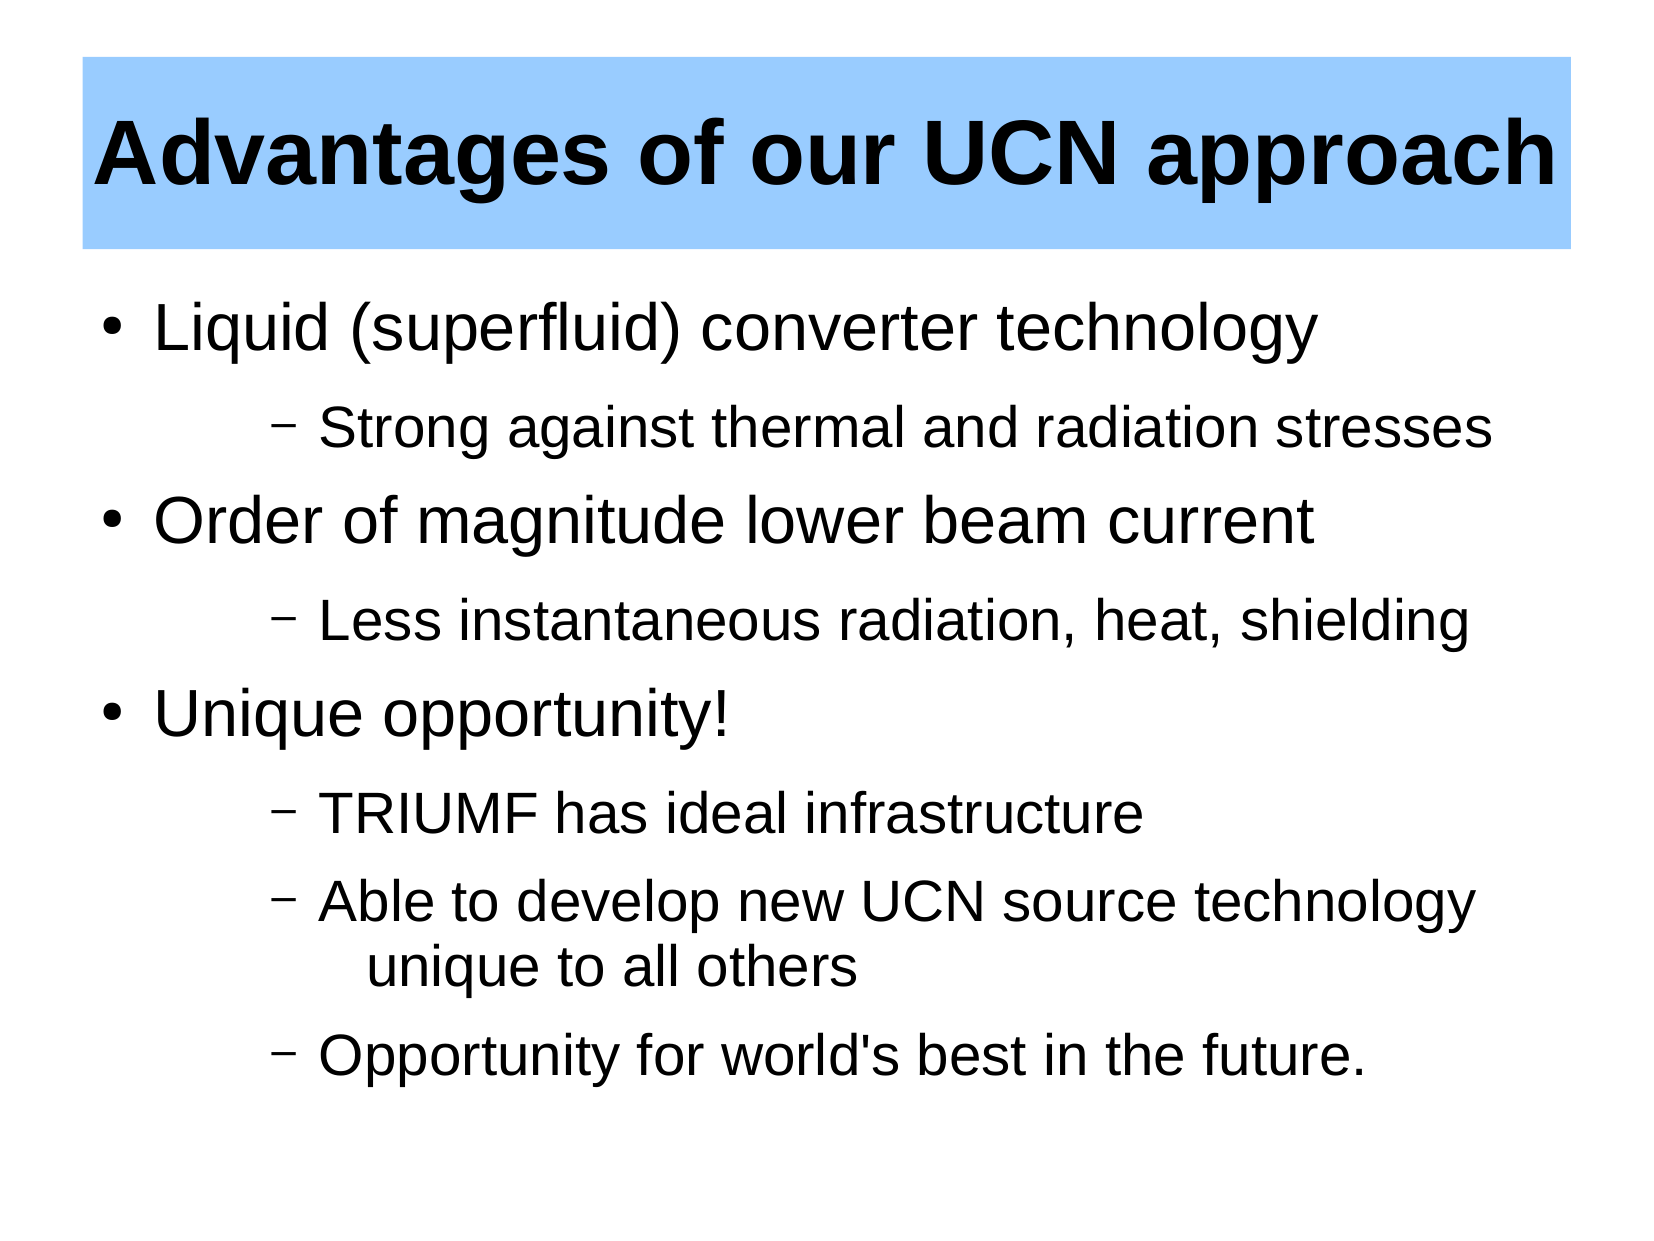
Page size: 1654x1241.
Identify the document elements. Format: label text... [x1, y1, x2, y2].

title Advantages of our UCN approach [82, 56, 1571, 250]
list Liquid (superfluid) converter technology Strong against thermal and radiation stresses Order of magnitude lower beam current Less instantaneous radiation, heat, shielding Unique opportunity! TRIUMF has ideal infrastructure Able to develop new UCN source technology unique to all others Opportunity for world's best in the future. [82, 290, 1571, 1158]
